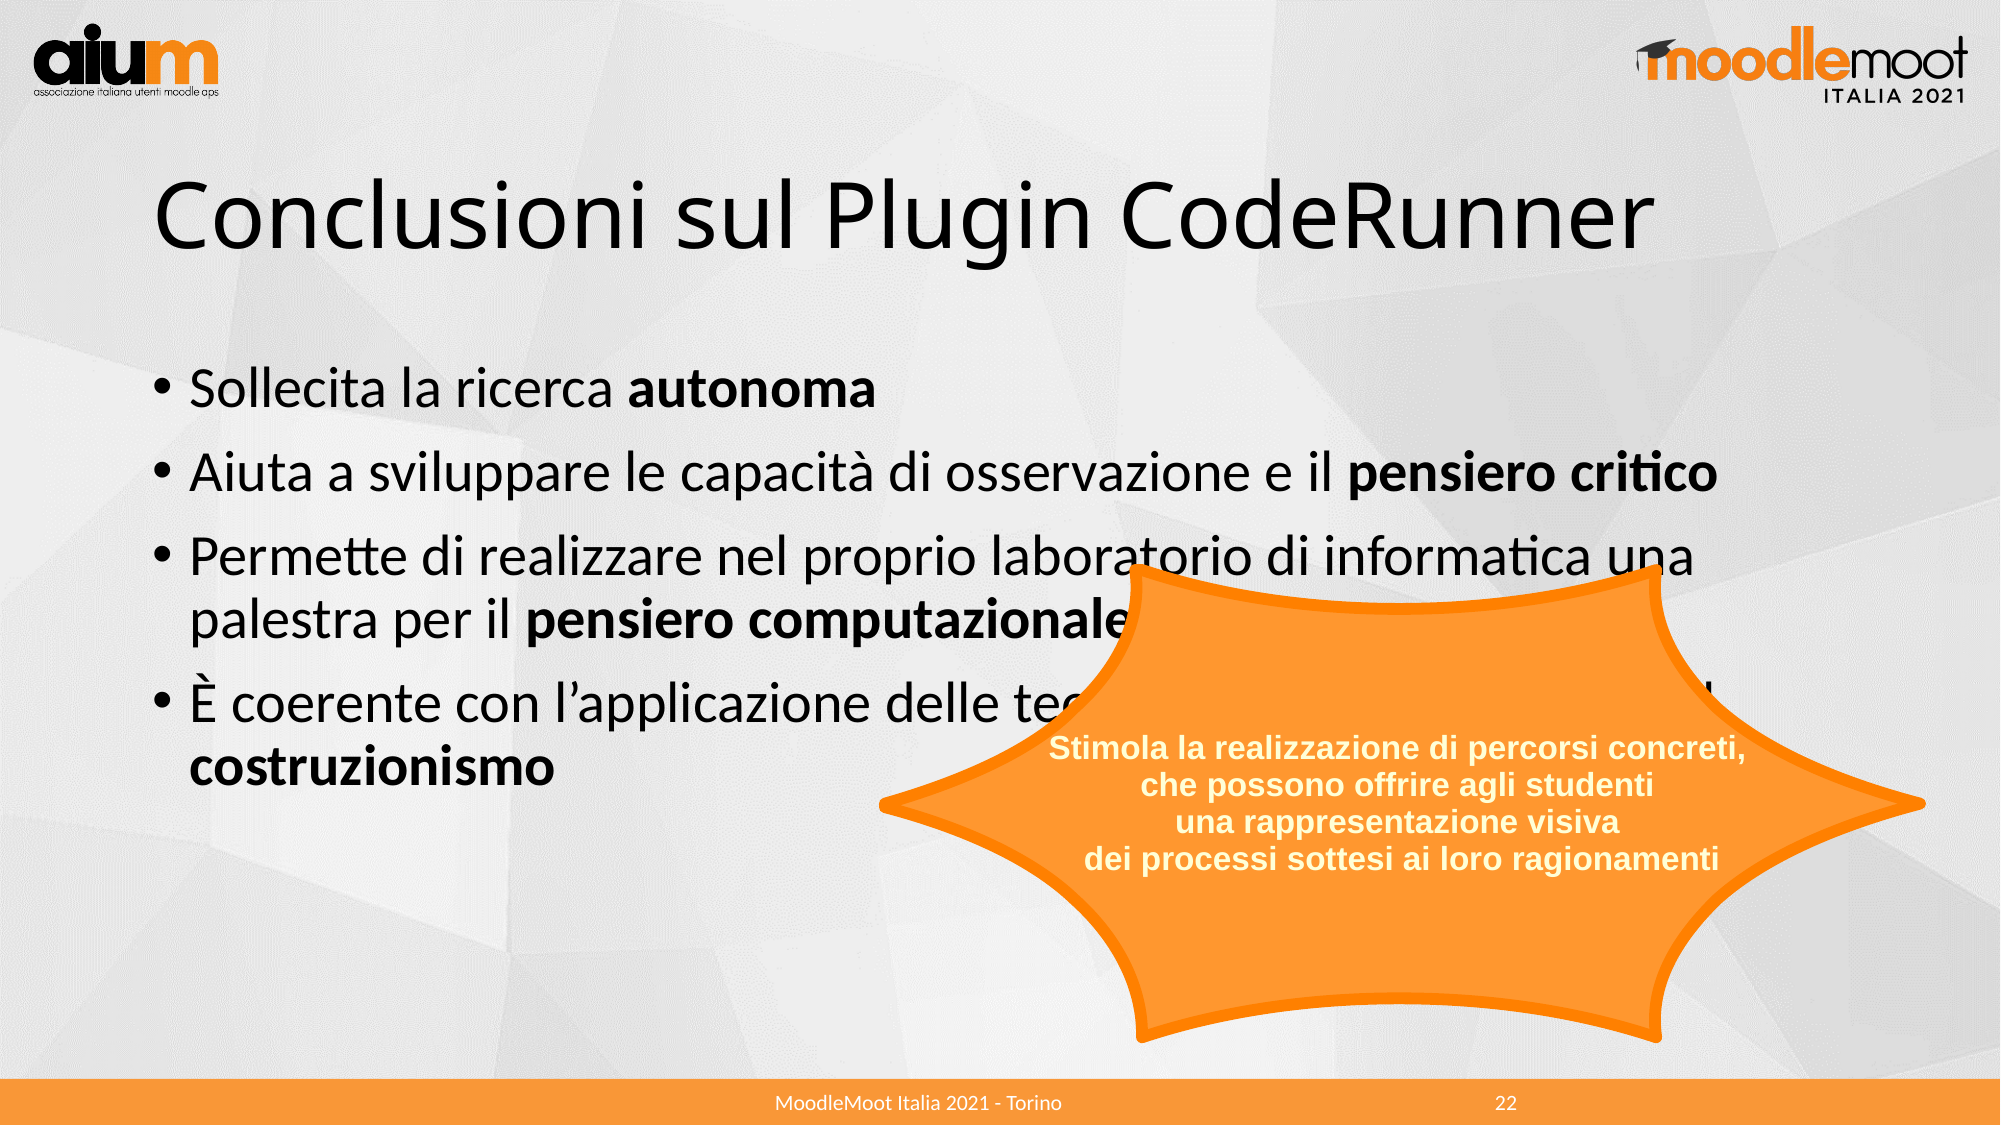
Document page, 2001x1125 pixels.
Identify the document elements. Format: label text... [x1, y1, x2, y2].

picture [0, 0, 2001, 1125]
list Sollecita la ricerca autonoma Aiuta a sviluppare le capacità di osservazione e il pensiero critico Permette di realizzare nel proprio laboratorio di informatica una palestra per il pensiero computazionale È coerente con l’applicazione delle teoria dell’apprendimento del costruzionismo [137, 349, 1863, 1064]
title Conclusioni sul Plugin CodeRunner [137, 110, 1863, 328]
text_box Stimola la realizzazione di percorsi concreti, che possono offrire agli studenti una rappresentazione visiva dei processi sottesi ai loro ragionamenti [884, 570, 1921, 1038]
